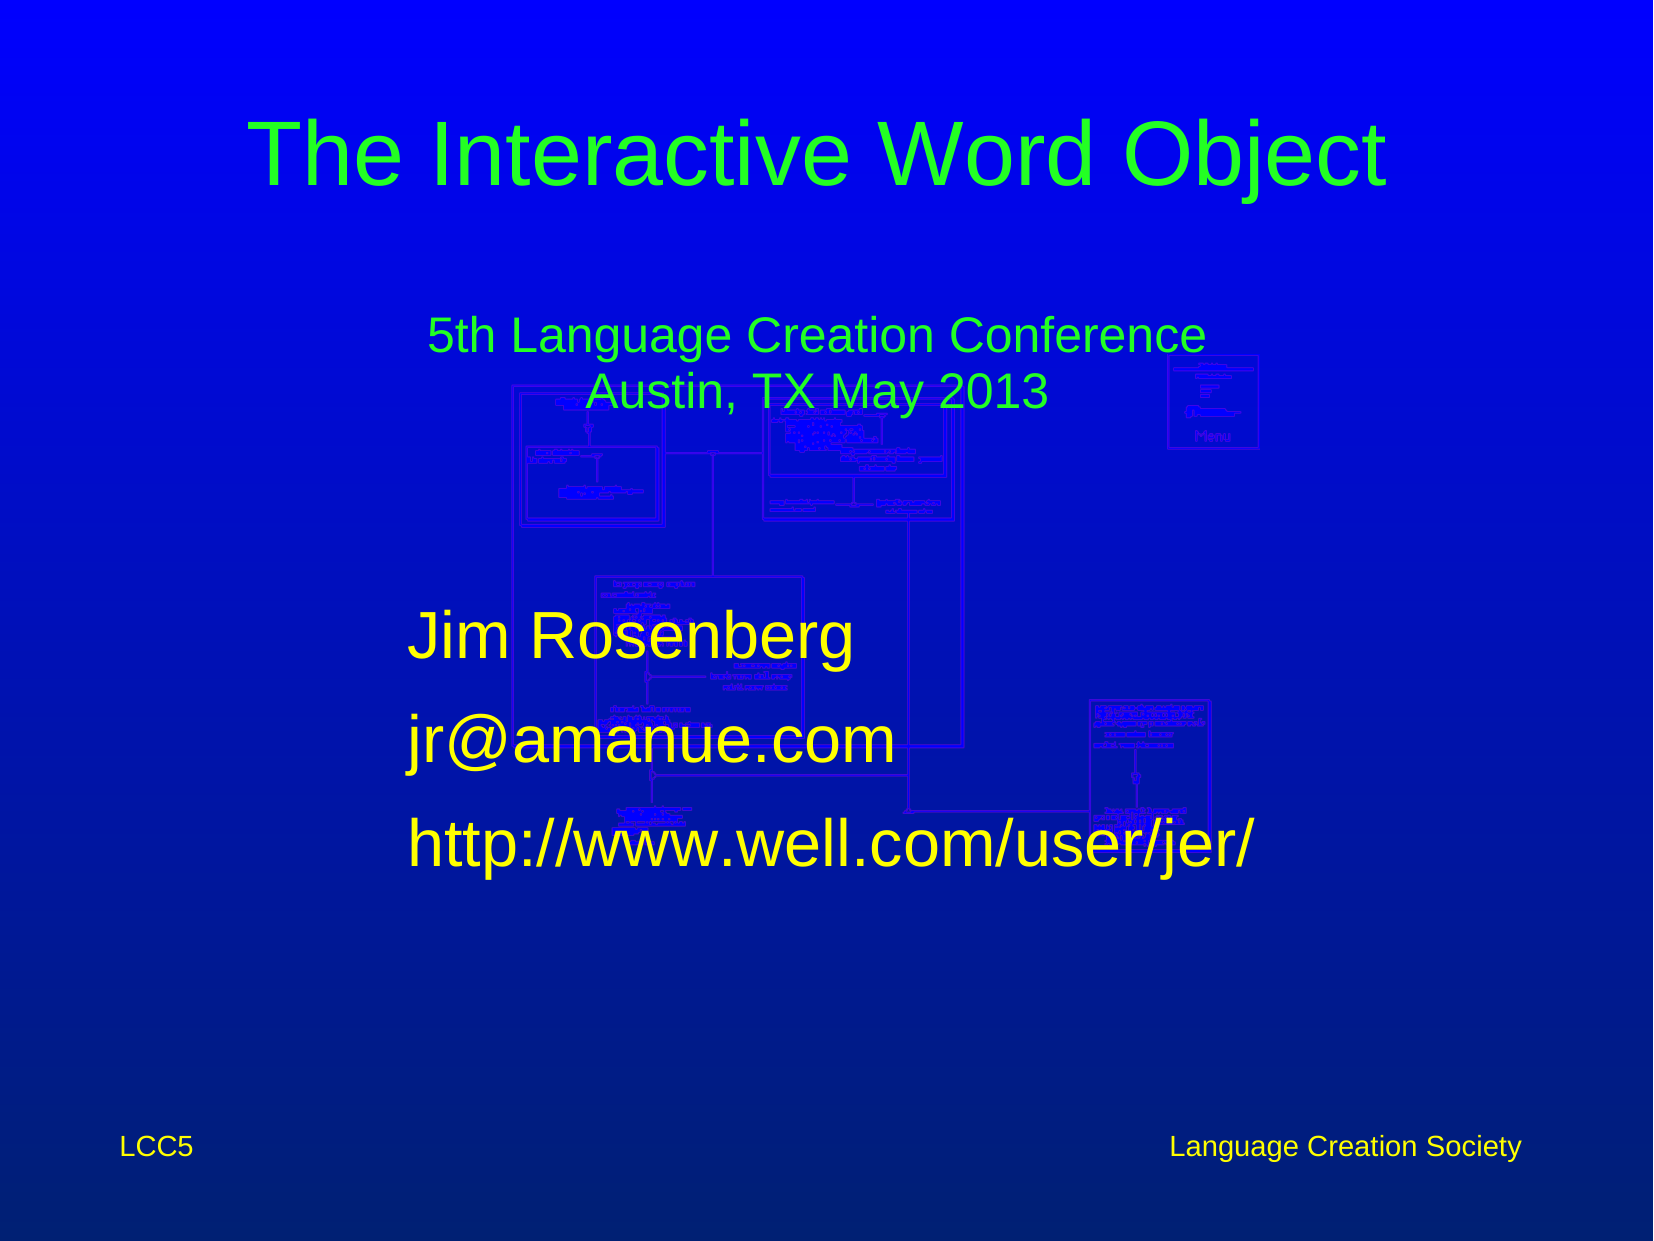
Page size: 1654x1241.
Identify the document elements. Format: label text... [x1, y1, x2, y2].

list Jim Rosenberg jr@amanue.com http://www.well.com/user/jer/ [389, 389, 1444, 972]
title The Interactive Word Object 5th Language Creation Conference Austin, TX May 2013 [111, 102, 1524, 419]
